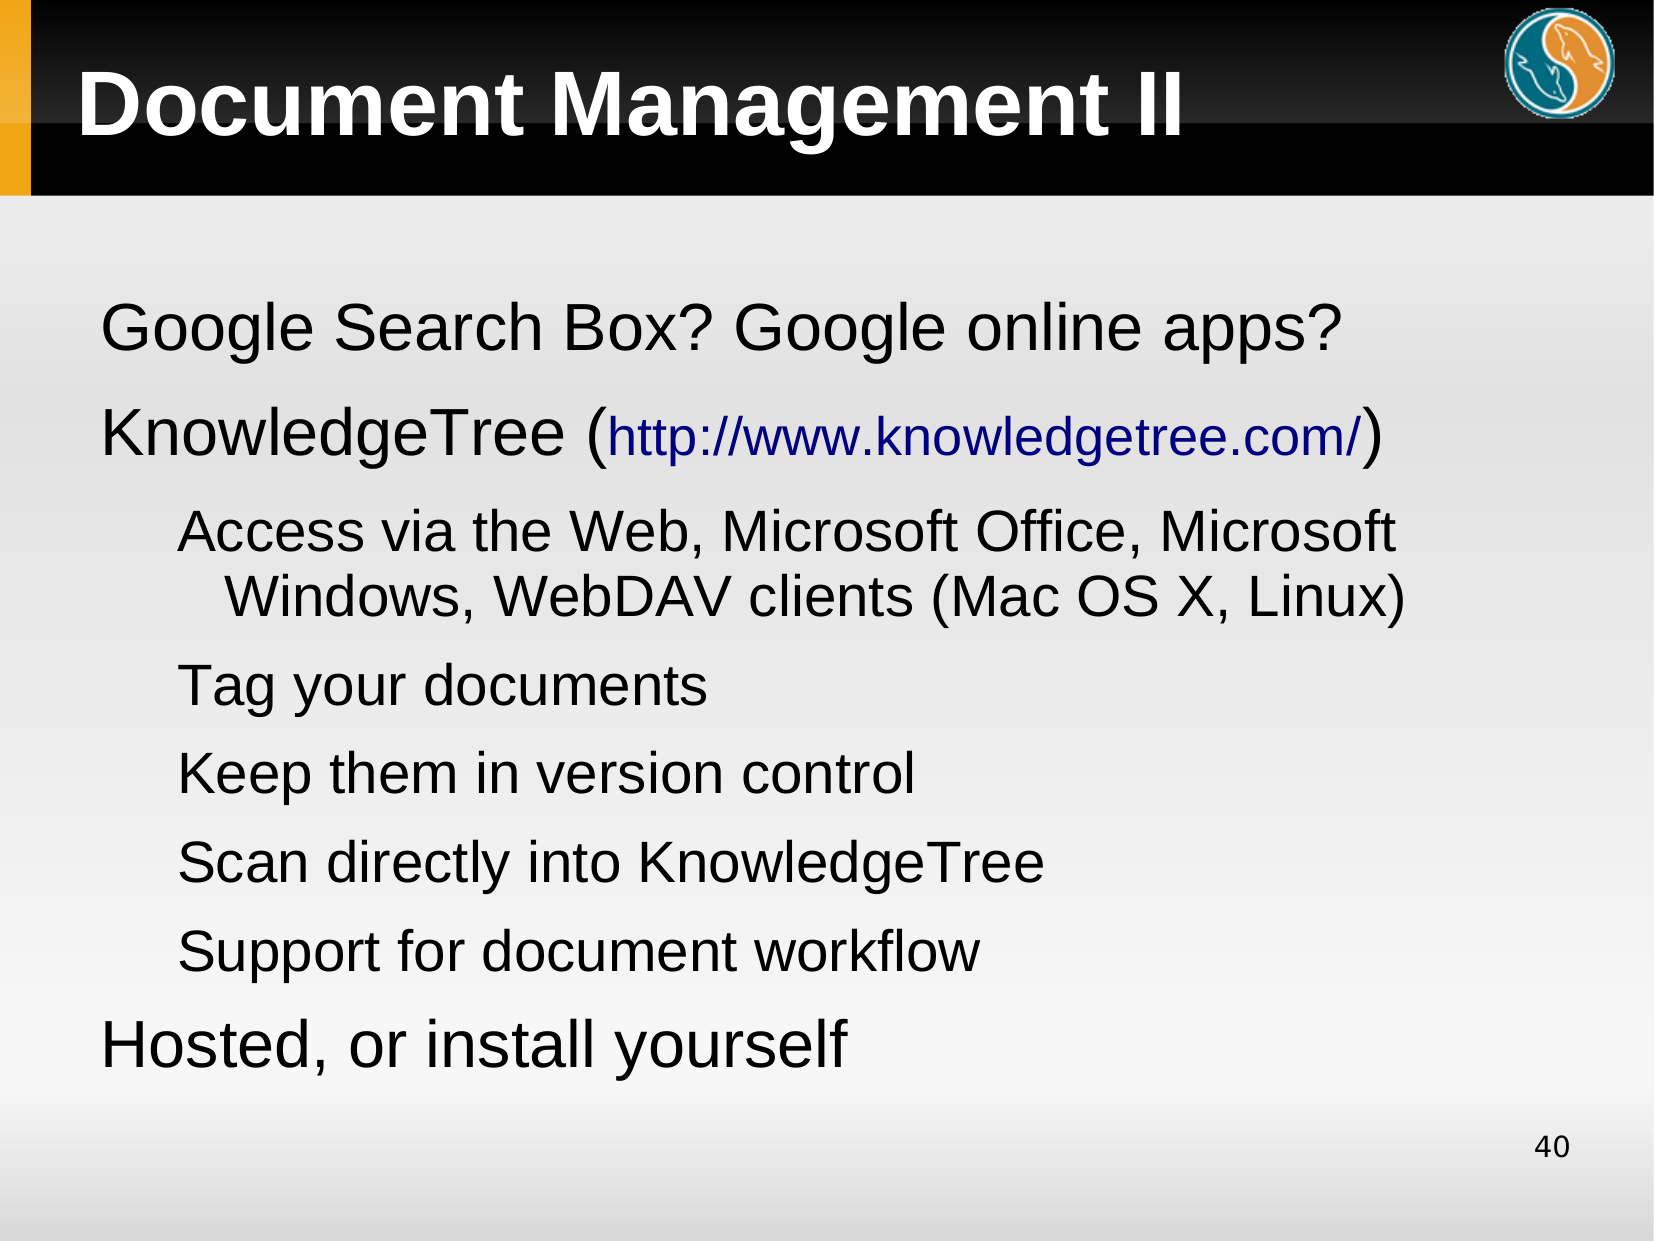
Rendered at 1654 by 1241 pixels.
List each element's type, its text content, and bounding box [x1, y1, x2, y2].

title Document Management II [76, 7, 1565, 200]
picture [0, 0, 1654, 1241]
list Google Search Box? Google online apps? KnowledgeTree (http://www.knowledgetree.com/) Access via the Web, Microsoft Office, Microsoft Windows, WebDAV clients (Mac OS X, Linux) Tag your documents Keep them in version control Scan directly into KnowledgeTree Support for document workflow Hosted, or install yourself [82, 290, 1571, 1094]
